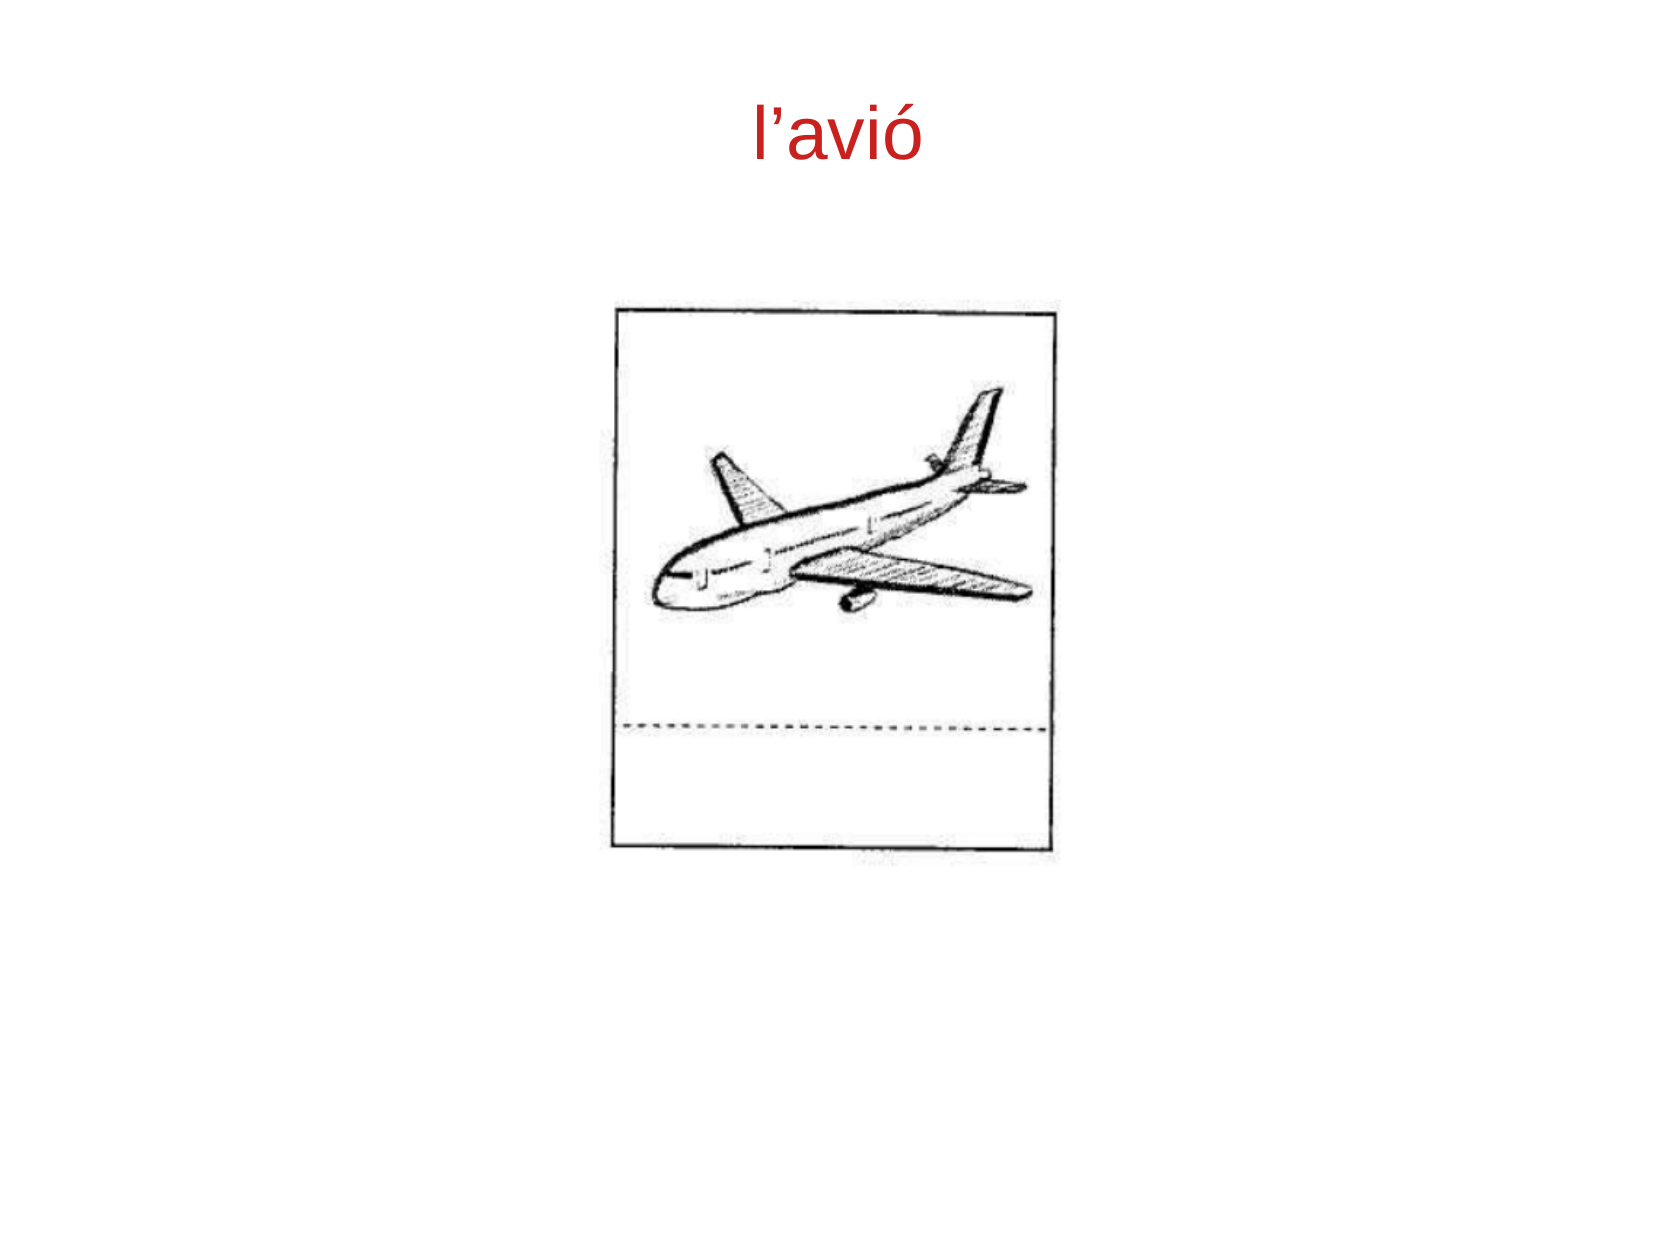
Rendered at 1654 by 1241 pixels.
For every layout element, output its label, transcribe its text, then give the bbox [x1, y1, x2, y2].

text_box l’avió [389, 58, 1288, 201]
picture [581, 291, 1094, 873]
